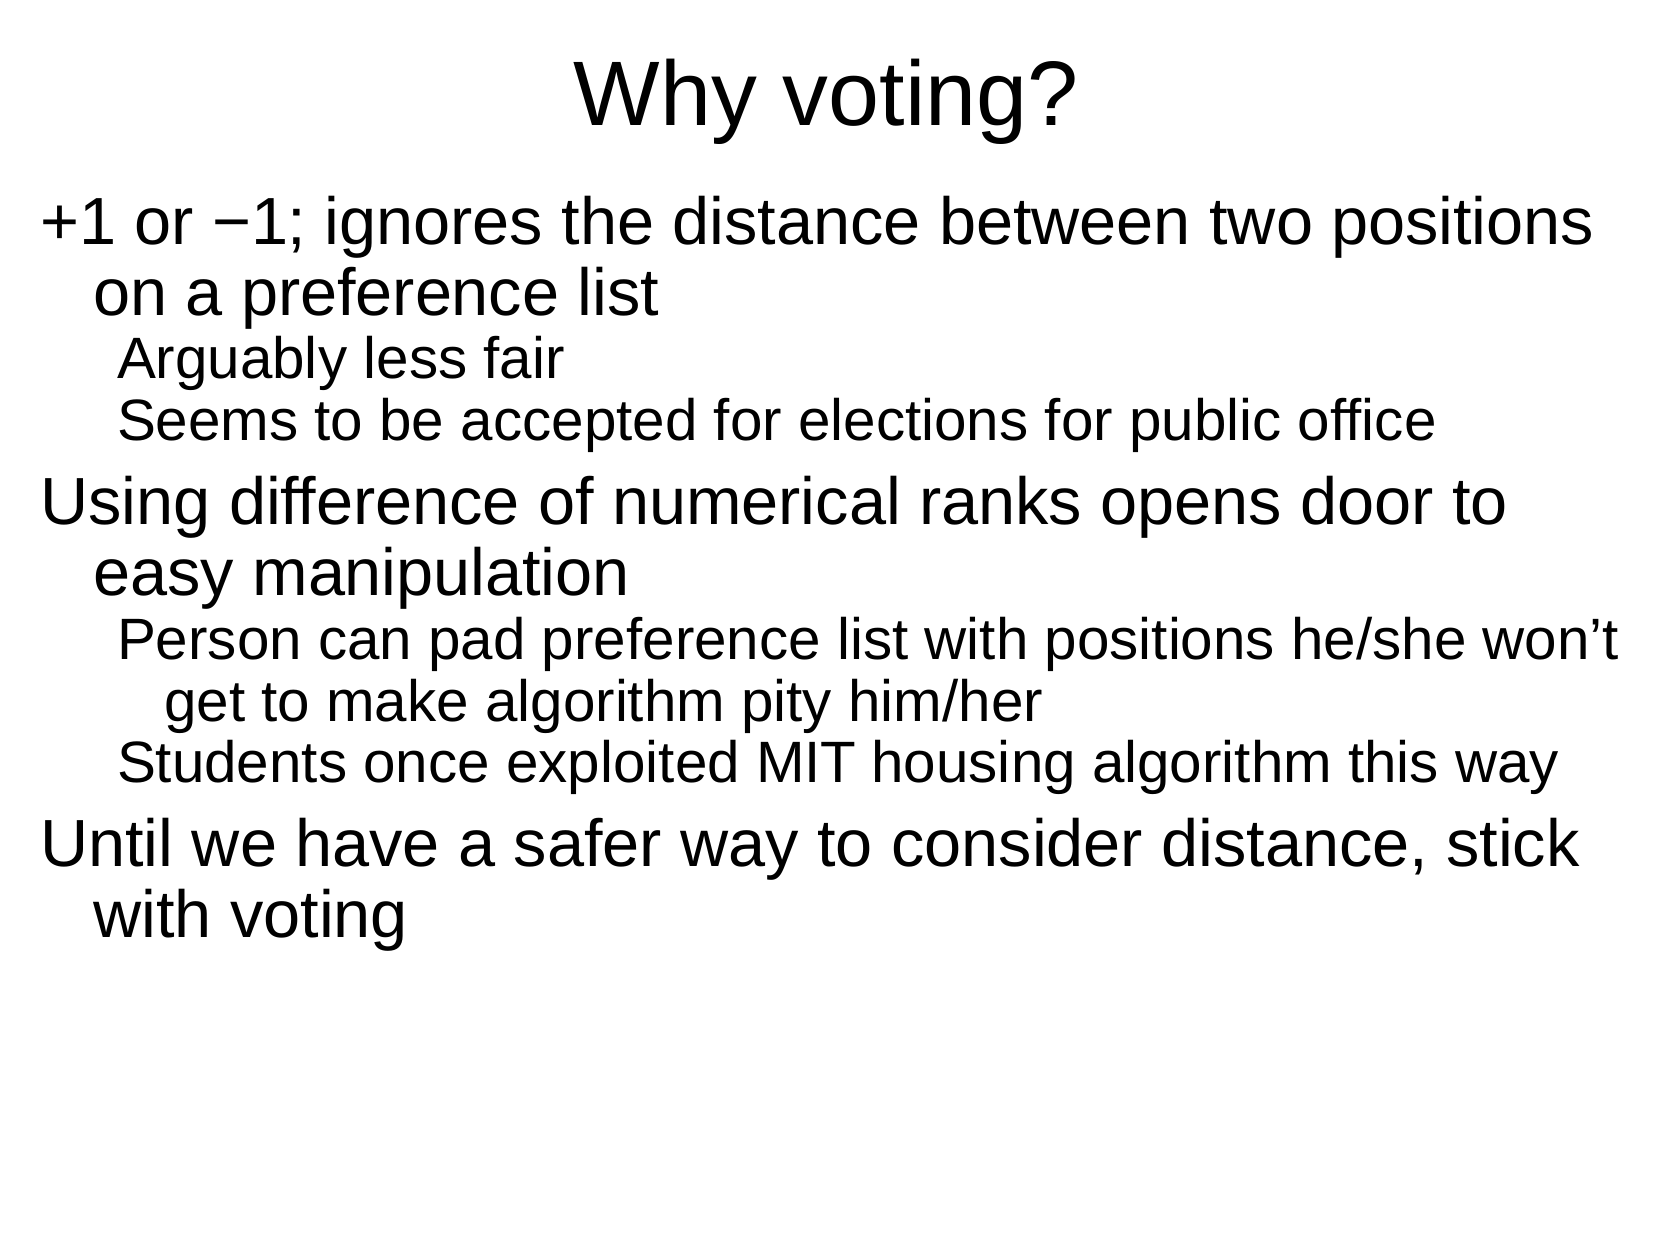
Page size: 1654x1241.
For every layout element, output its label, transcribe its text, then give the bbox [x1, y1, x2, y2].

list +1 or −1; ignores the distance between two positions on a preference list Arguably less fair Seems to be accepted for elections for public office Using difference of numerical ranks opens door to easy manipulation Person can pad preference list with positions he/she won’t get to make algorithm pity him/her Students once exploited MIT housing algorithm this way Until we have a safer way to consider distance, stick with voting [22, 187, 1631, 1241]
title Why voting? [0, 7, 1654, 181]
